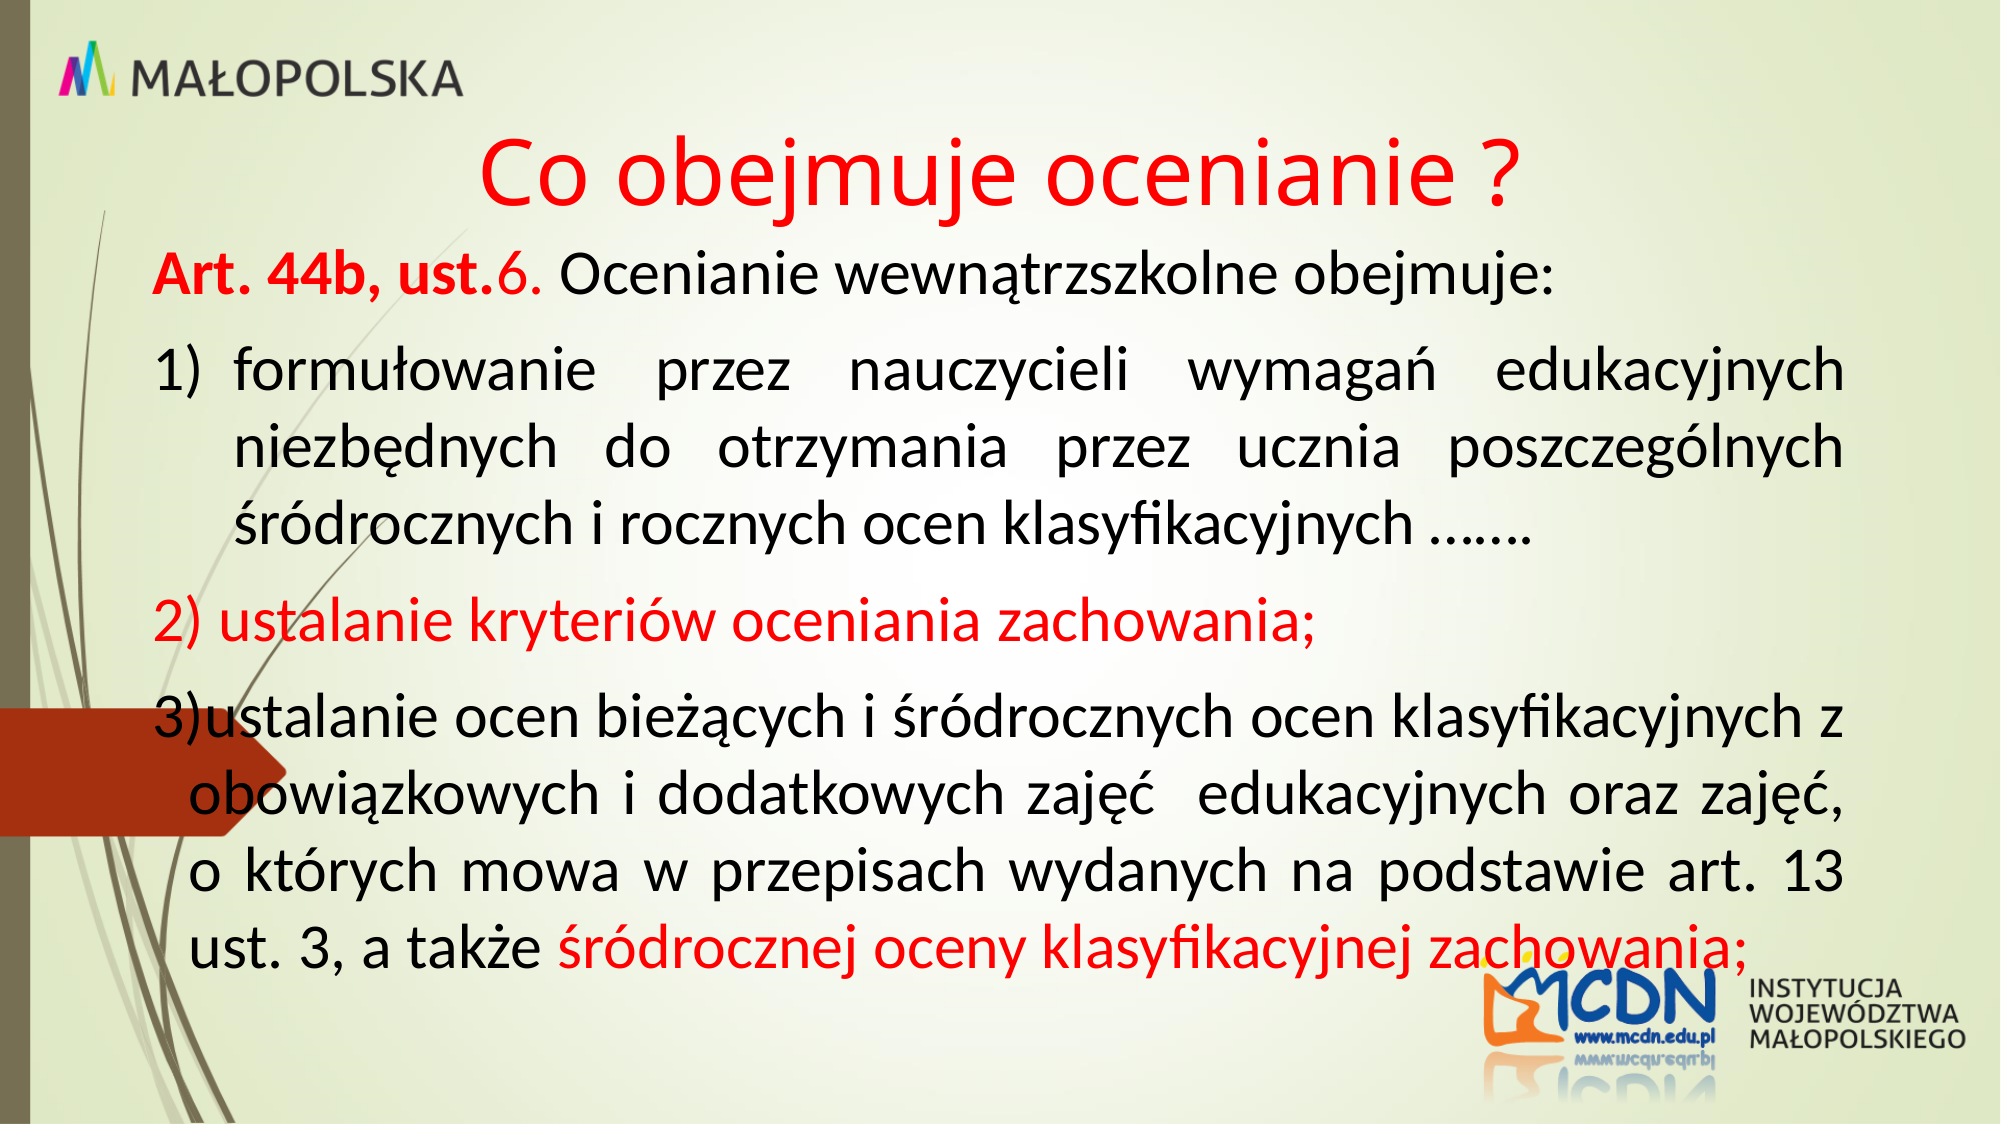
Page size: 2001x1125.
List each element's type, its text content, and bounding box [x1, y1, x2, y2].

list Art. 44b, ust.6. Ocenianie wewnątrzszkolne obejmuje: formułowanie przez nauczycieli wymagań edukacyjnych niezbędnych do otrzymania przez ucznia poszczególnych śródrocznych i rocznych ocen klasyfikacyjnych ……. 2) ustalanie kryteriów oceniania zachowania; 3)ustalanie ocen bieżących i śródrocznych ocen klasyfikacyjnych z obowiązkowych i dodatkowych zajęć edukacyjnych oraz zajęć, o których mowa w przepisach wydanych na podstawie art. 13 ust. 3, a także śródrocznej oceny klasyfikacyjnej zachowania; [137, 222, 1863, 1075]
title Co obejmuje ocenianie ? [137, 59, 1863, 222]
picture [0, 0, 2001, 1125]
